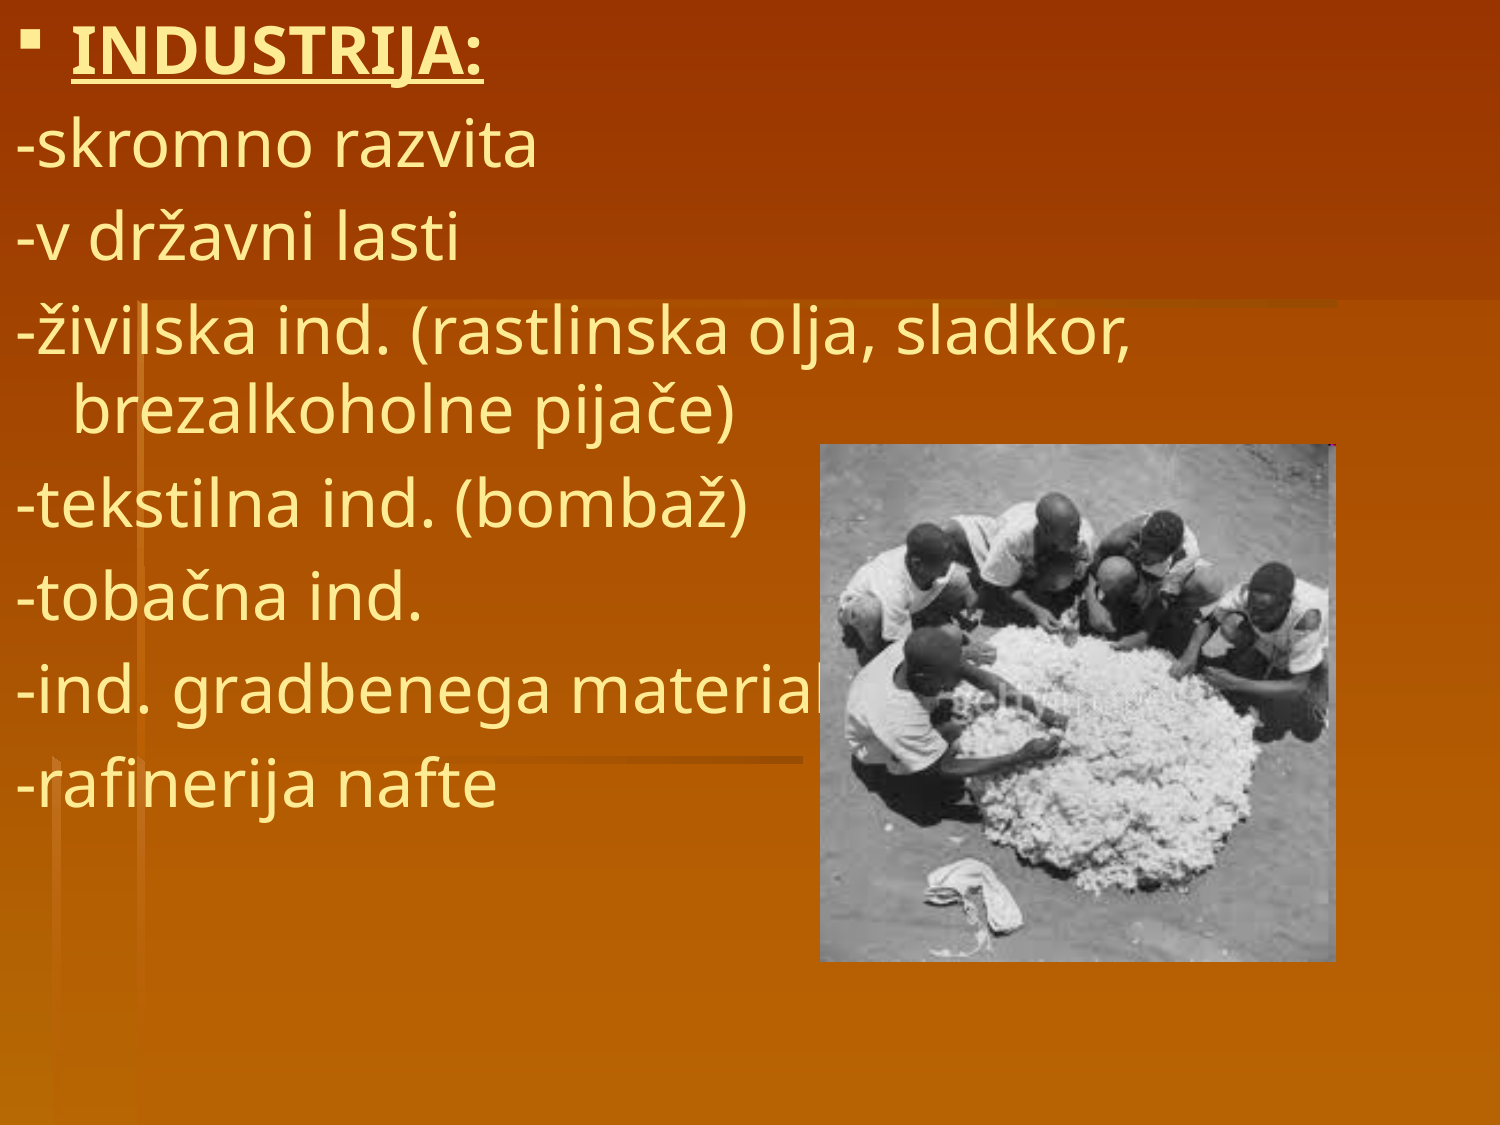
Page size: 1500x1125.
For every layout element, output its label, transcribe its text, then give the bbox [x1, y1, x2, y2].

list INDUSTRIJA: -skromno razvita -v državni lasti -živilska ind. (rastlinska olja, sladkor, brezalkoholne pijače) -tekstilna ind. (bombaž) -tobačna ind. -ind. gradbenega materiala -rafinerija nafte [0, 0, 1500, 1125]
picture [820, 444, 1336, 962]
